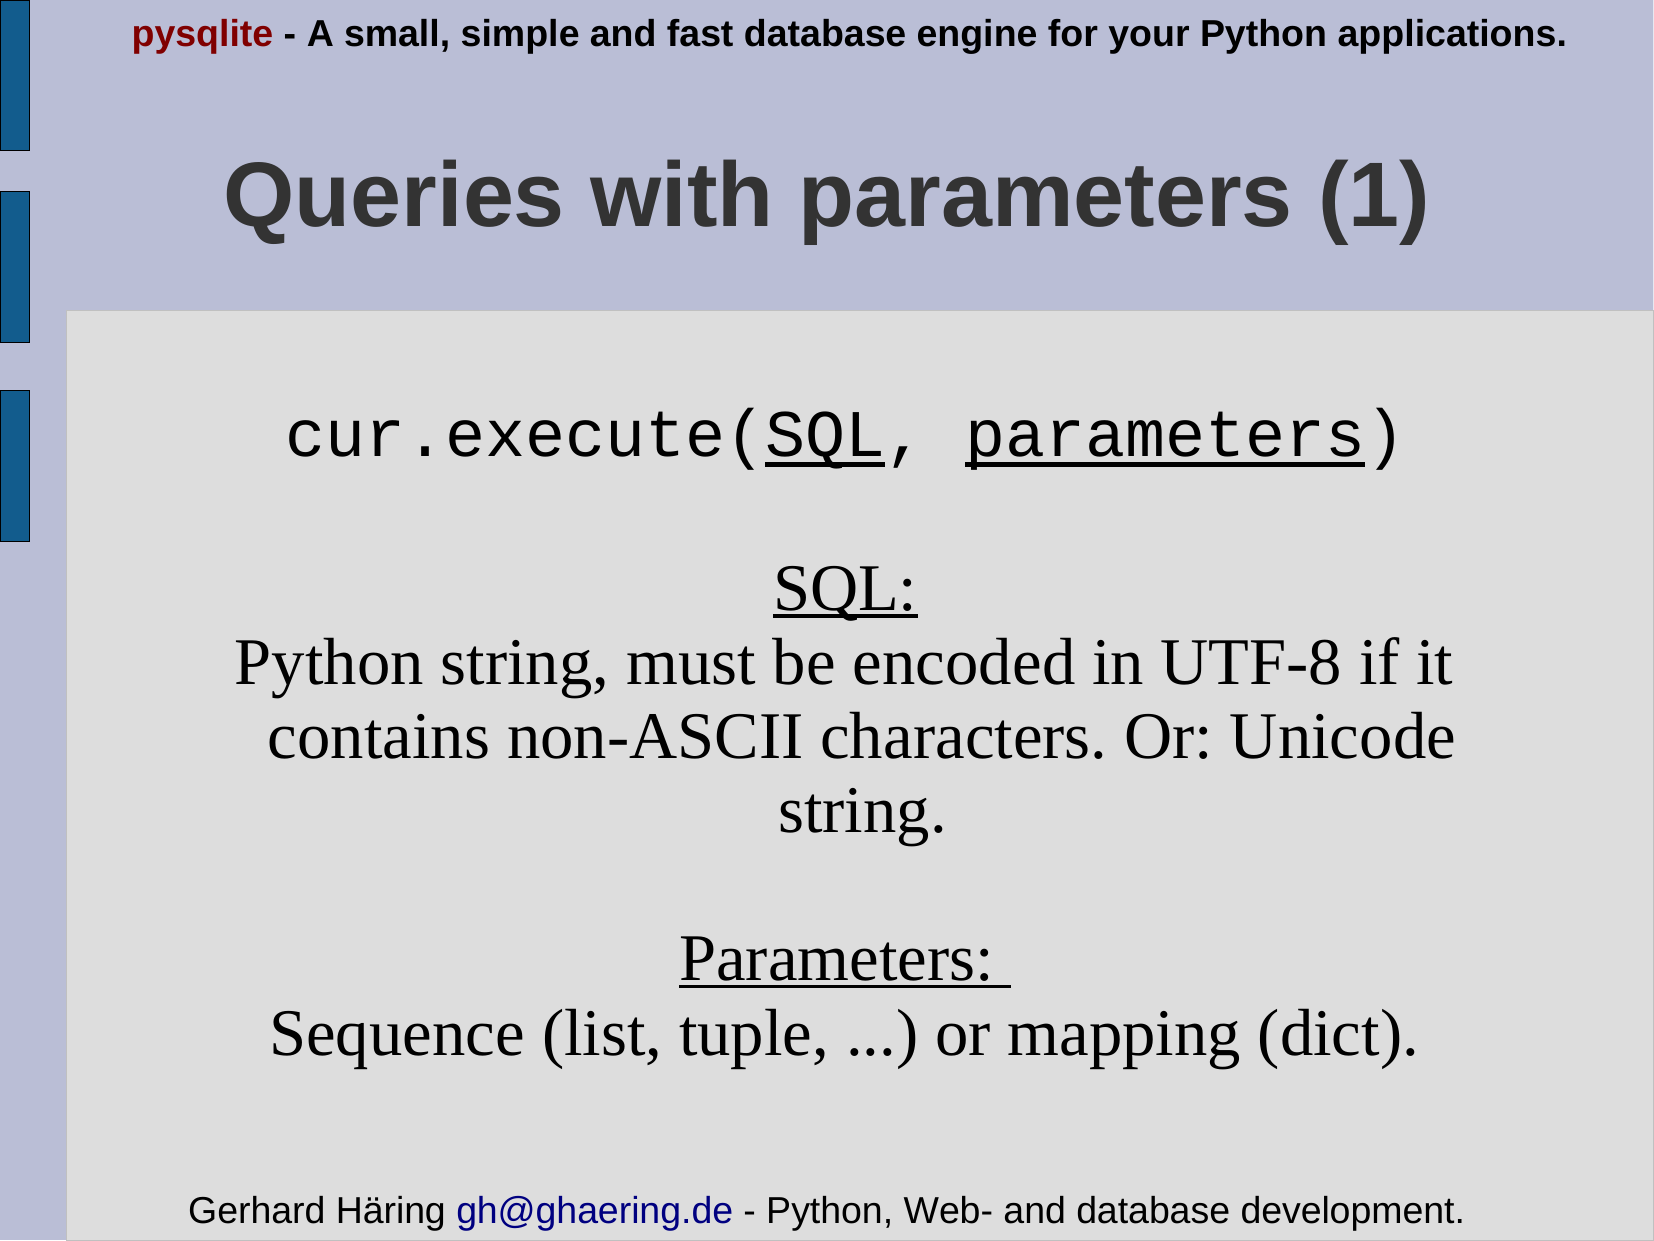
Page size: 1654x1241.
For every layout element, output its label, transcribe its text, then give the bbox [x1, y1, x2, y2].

title Queries with parameters (1) [121, 91, 1534, 299]
subtitle cur.execute(SQL, parameters) SQL: Python string, must be encoded in UTF-8 if it contains non-ASCII characters. Or: Unicode string. Parameters: Sequence (list, tuple, ...) or mapping (dict). [121, 344, 1534, 1127]
